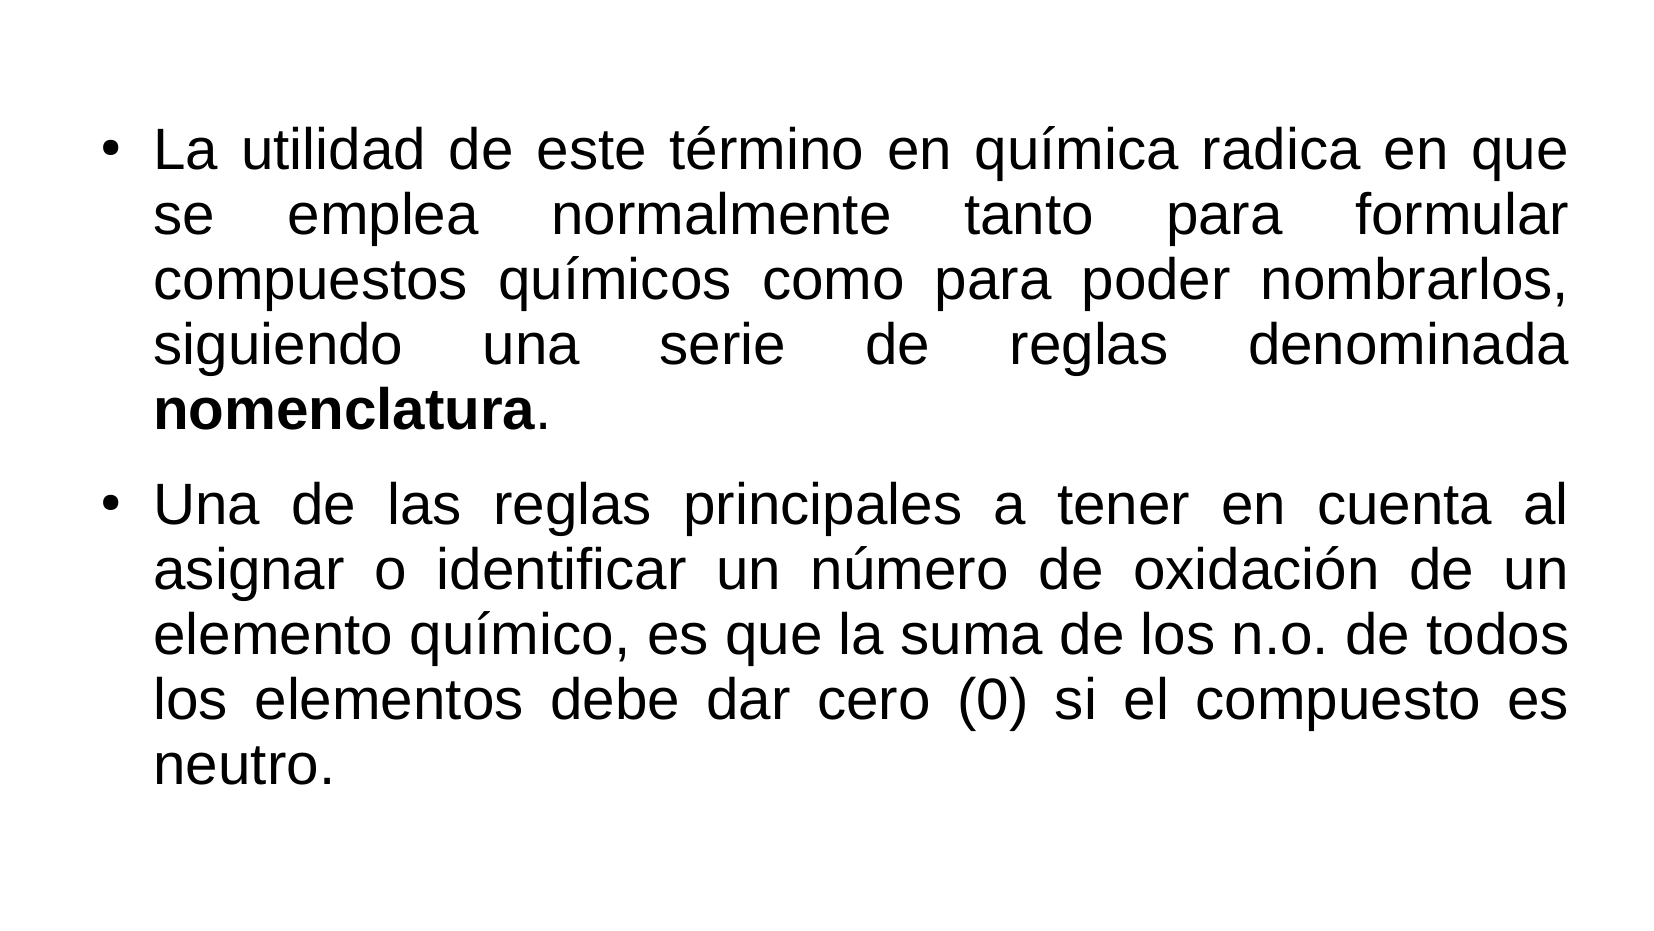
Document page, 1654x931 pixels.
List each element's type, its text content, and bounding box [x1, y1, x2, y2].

list La utilidad de este término en química radica en que se emplea normalmente tanto para formular compuestos químicos como para poder nombrarlos, siguiendo una serie de reglas denominada nomenclatura. Una de las reglas principales a tener en cuenta al asignar o identificar un número de oxidación de un elemento químico, es que la suma de los n.o. de todos los elementos debe dar cero (0) si el compuesto es neutro. [82, 62, 1571, 851]
